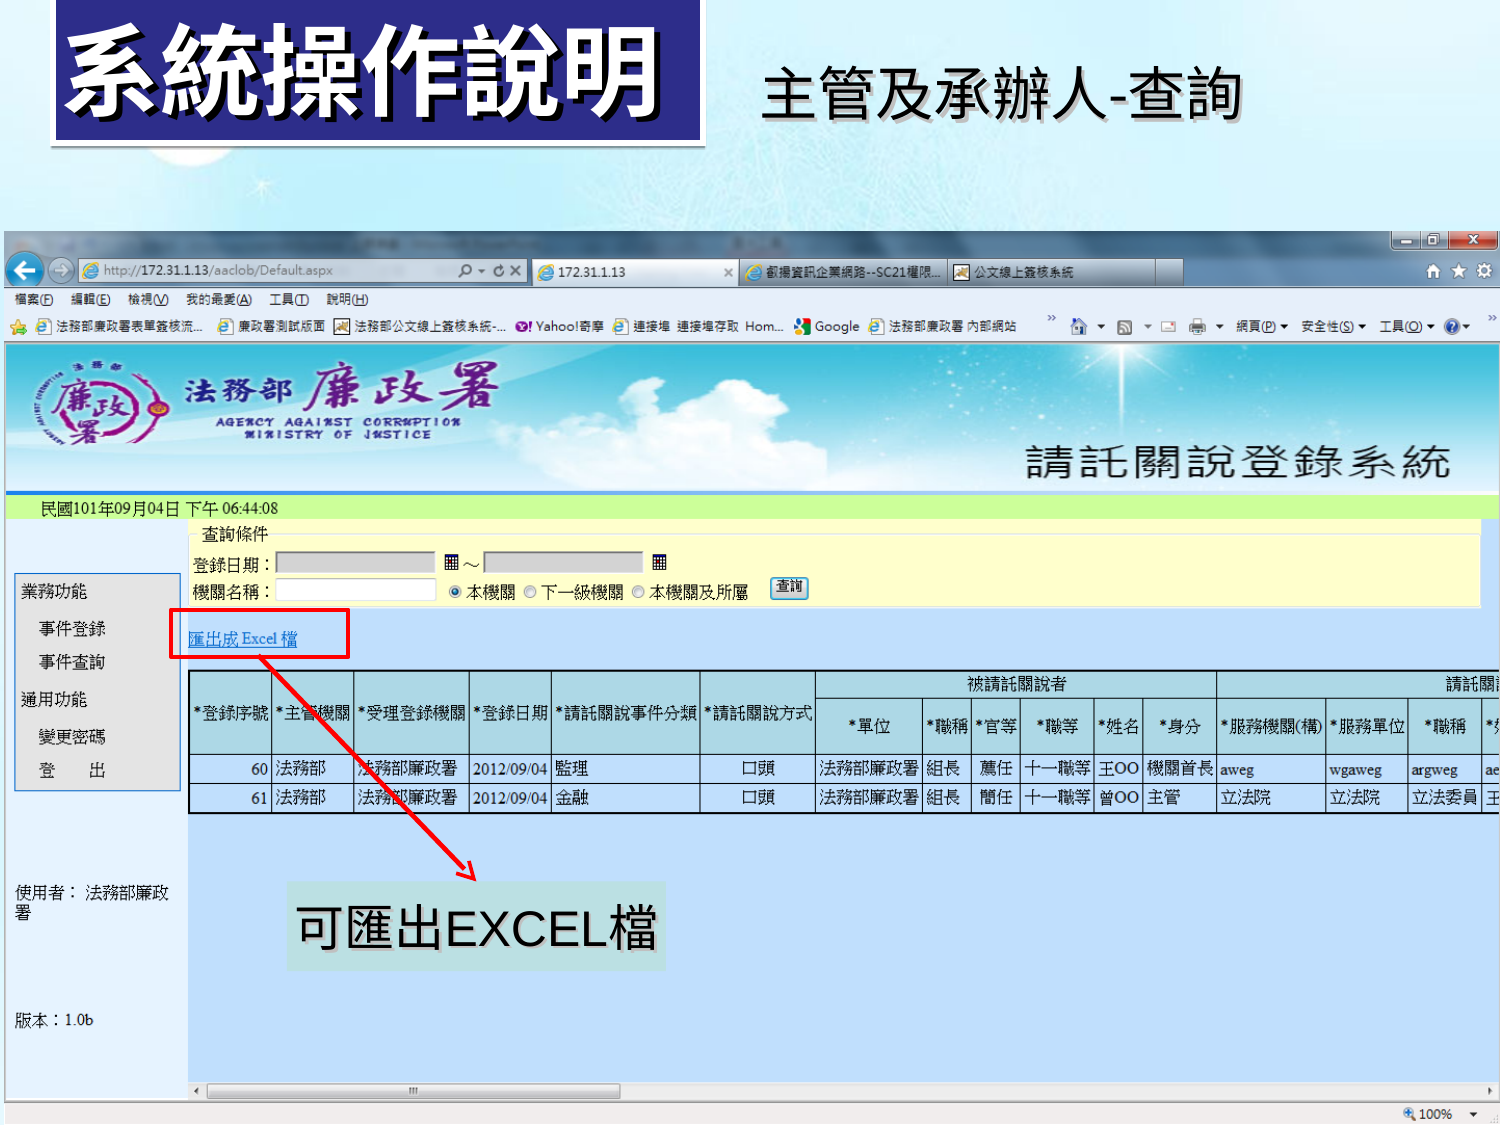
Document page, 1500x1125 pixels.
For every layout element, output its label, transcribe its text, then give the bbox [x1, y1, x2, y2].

picture [0, 0, 1500, 1125]
text_box 主管及承辦人-查詢 [751, 42, 1252, 213]
text_box 可匯出EXCEL檔 [286, 881, 666, 972]
title 系統操作說明 [53, 0, 703, 144]
